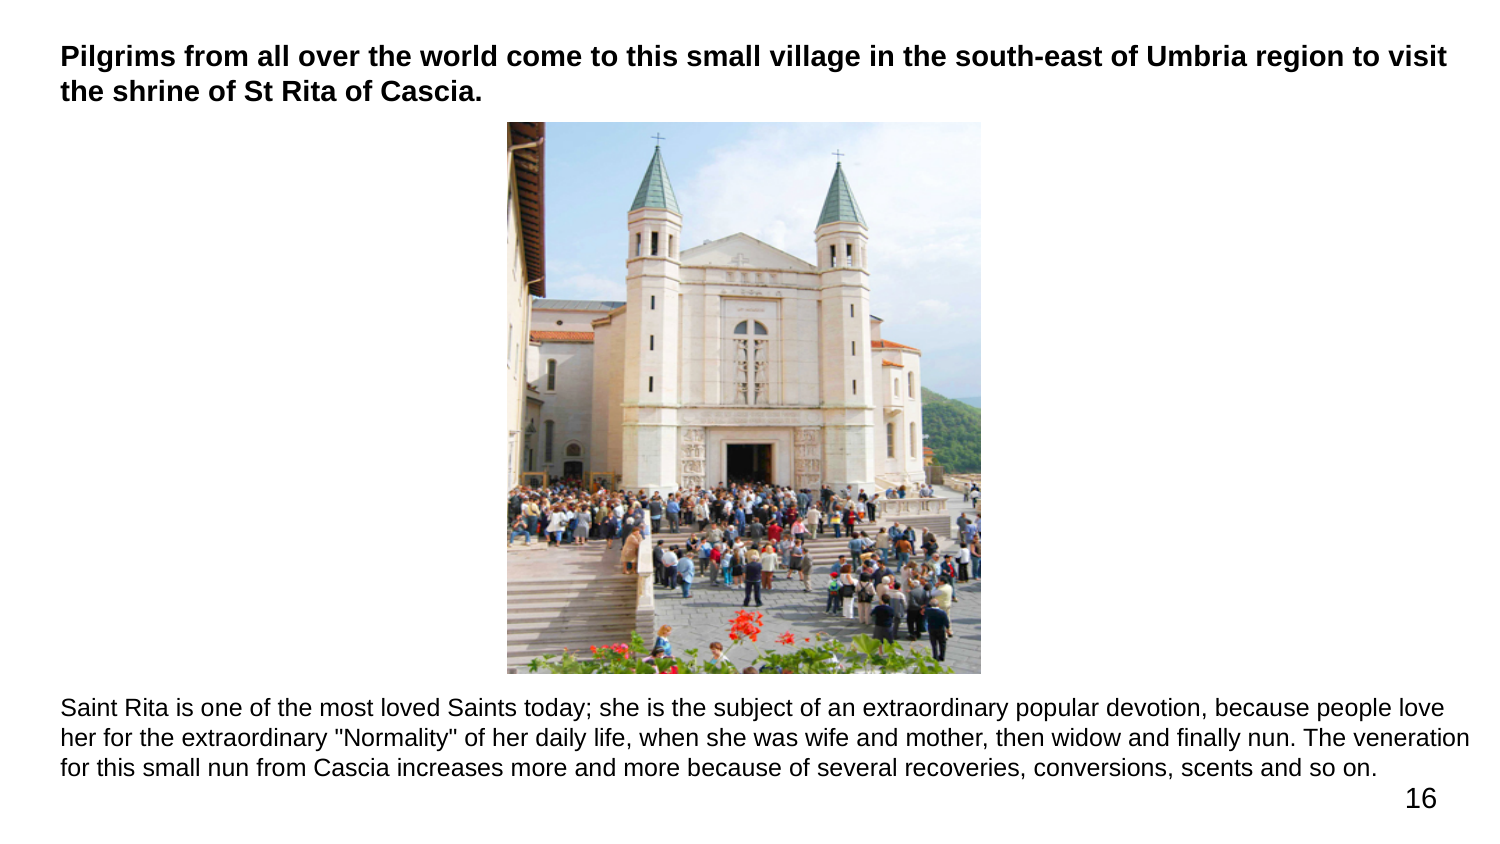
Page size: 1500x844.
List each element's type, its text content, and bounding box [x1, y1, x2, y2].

list Pilgrims from all over the world come to this small village in the south-east of Umbria region to visit the shrine of St Rita of Cascia. Saint Rita is one of the most loved Saints today; she is the subject of an extraordinary popular devotion, because people love her for the extraordinary "Normality" of her daily life, when she was wife and mother, then widow and finally nun. The veneration for this small nun from Cascia increases more and more because of several recoveries, conversions, scents and so on. [45, 22, 1500, 844]
picture [507, 122, 981, 674]
slide_number 18 [1389, 764, 1480, 830]
